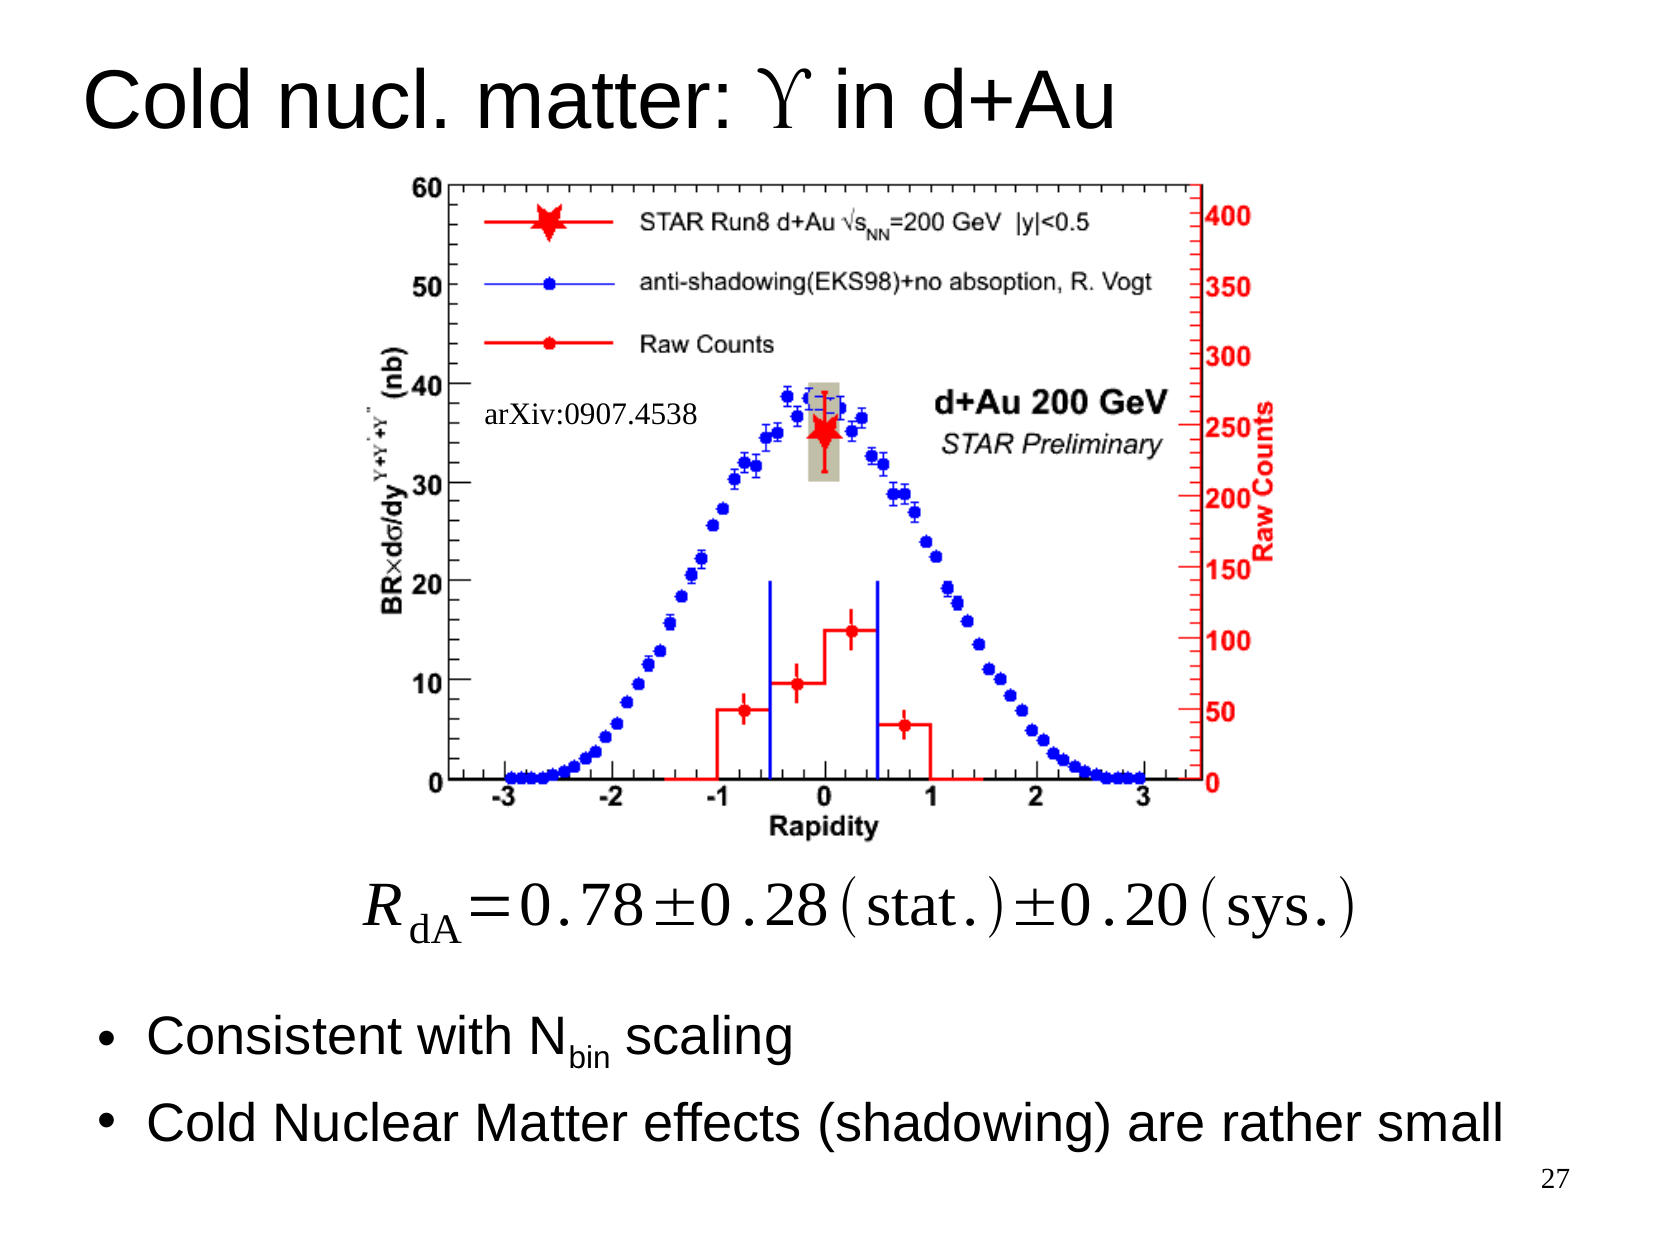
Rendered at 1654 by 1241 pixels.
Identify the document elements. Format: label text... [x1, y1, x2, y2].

title Cold nucl. matter:  in d+Au [82, 45, 1571, 155]
text_box Consistent with Nbin scaling Cold Nuclear Matter effects (shadowing) are rather small [82, 978, 1571, 1160]
text_box arXiv:0907.4538 [469, 386, 721, 439]
chart [344, 867, 1378, 952]
picture [354, 155, 1296, 854]
